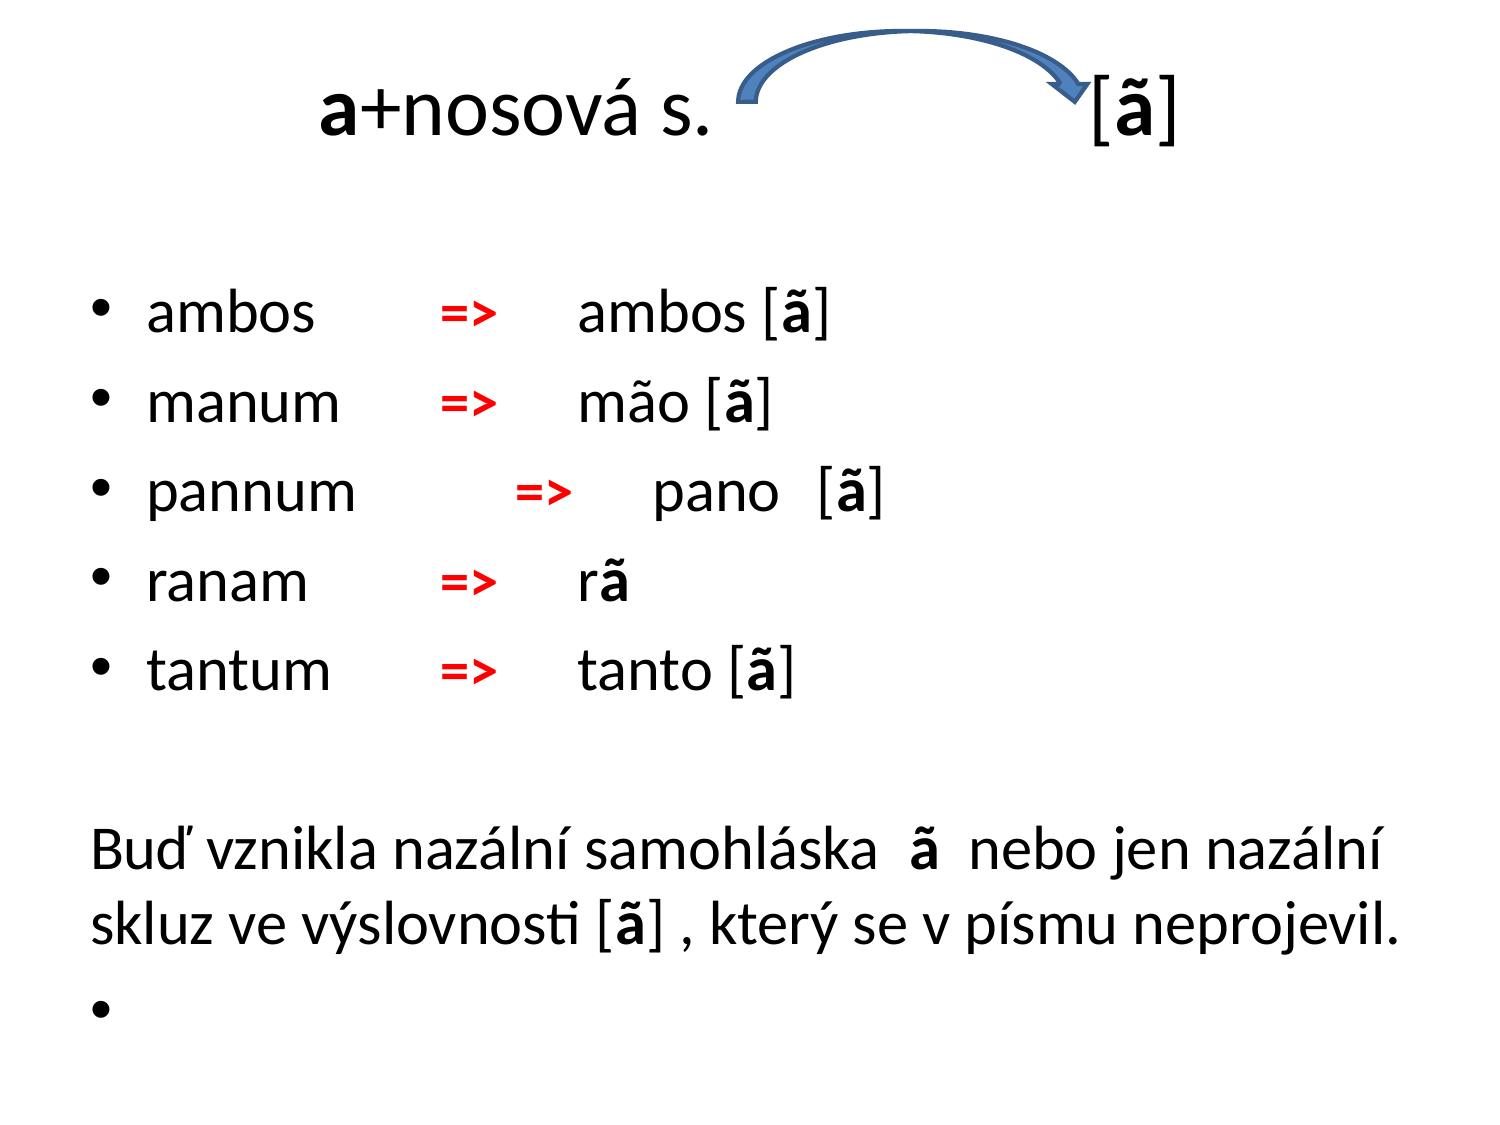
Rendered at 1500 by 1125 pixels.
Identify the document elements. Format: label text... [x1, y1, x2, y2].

title a+nosová s. [ã] [75, 45, 1426, 233]
list ambos => ambos [ã] manum => mão [ã] pannum => pano [ã] ranam => rã tantum => tanto [ã] Buď vznikla nazální samohláska ã nebo jen nazální skluz ve výslovnosti [ã] , který se v písmu neprojevil. [75, 262, 1426, 1005]
text_box [738, 30, 1088, 102]
